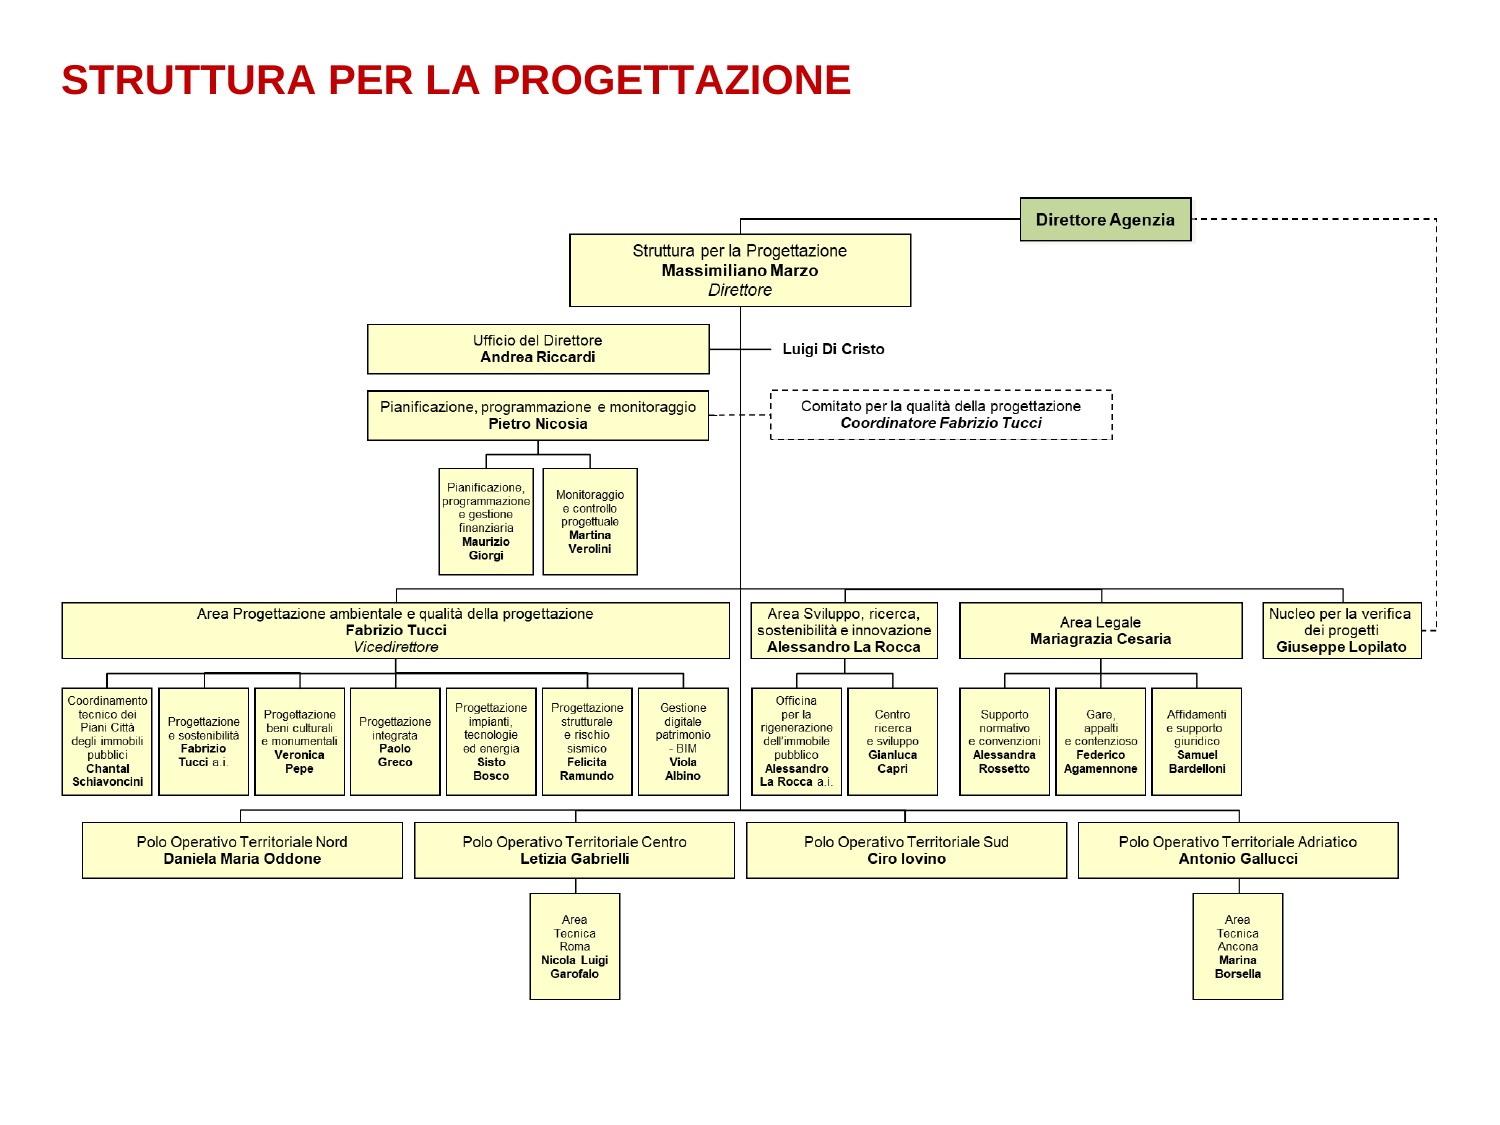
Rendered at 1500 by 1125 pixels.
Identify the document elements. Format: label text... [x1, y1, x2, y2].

picture [59, 197, 1437, 1000]
text_box STRUTTURA PER LA PROGETTAZIONE [46, 45, 1387, 128]
